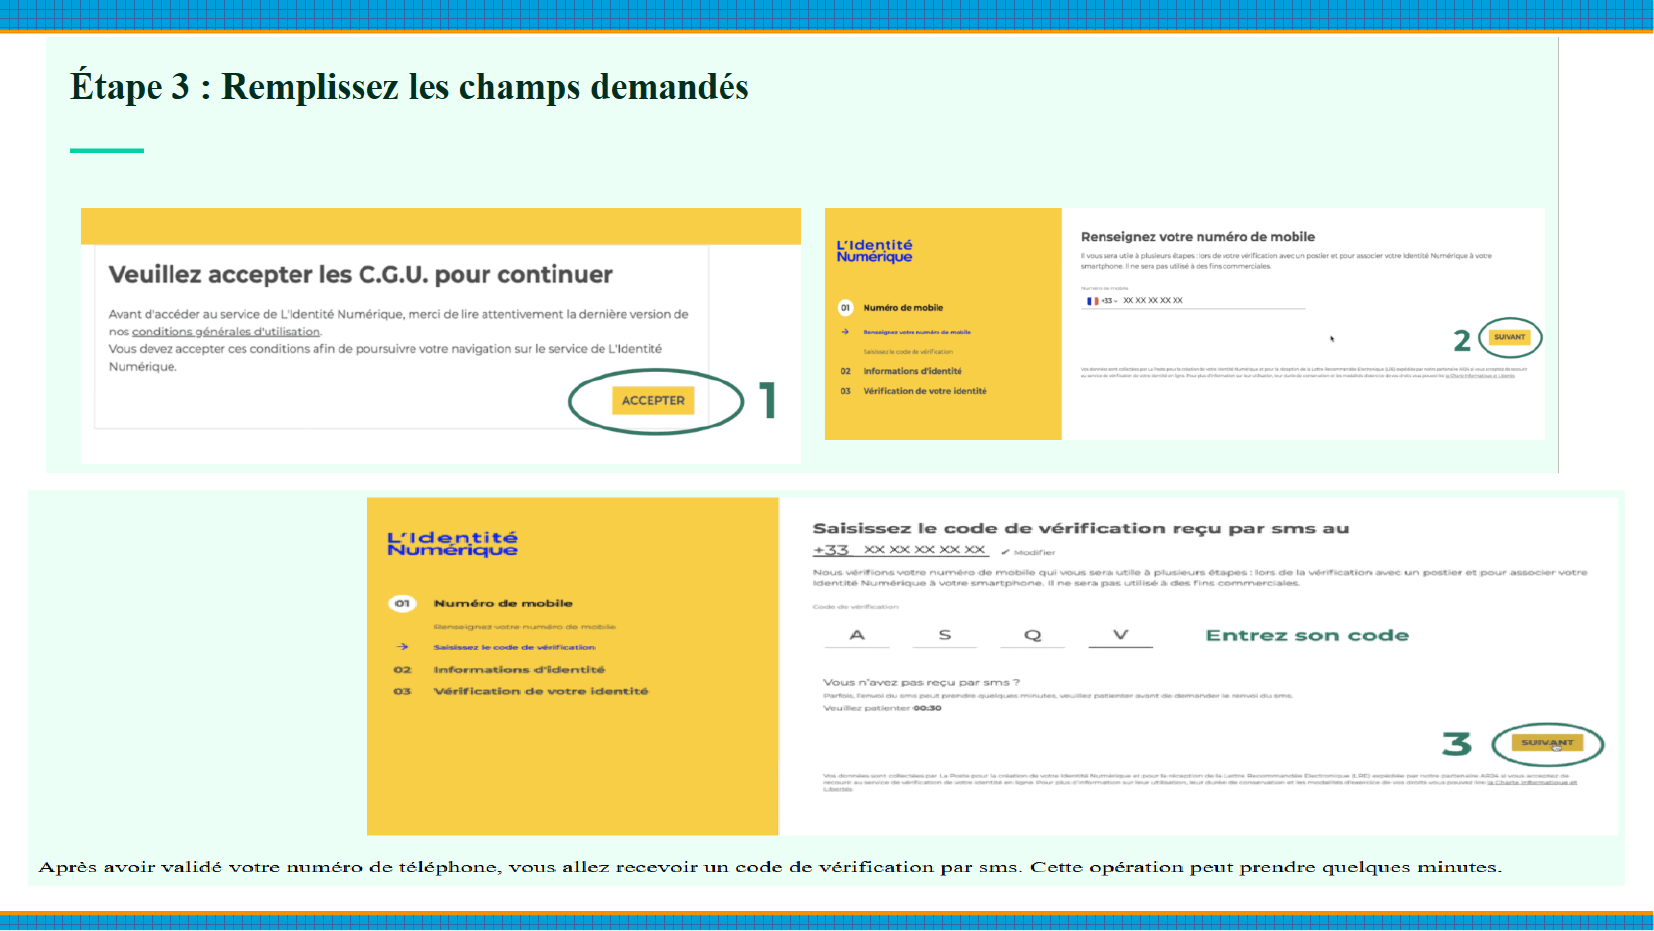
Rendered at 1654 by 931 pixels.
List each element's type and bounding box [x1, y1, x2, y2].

picture [29, 30, 1654, 473]
picture [28, 490, 1625, 886]
